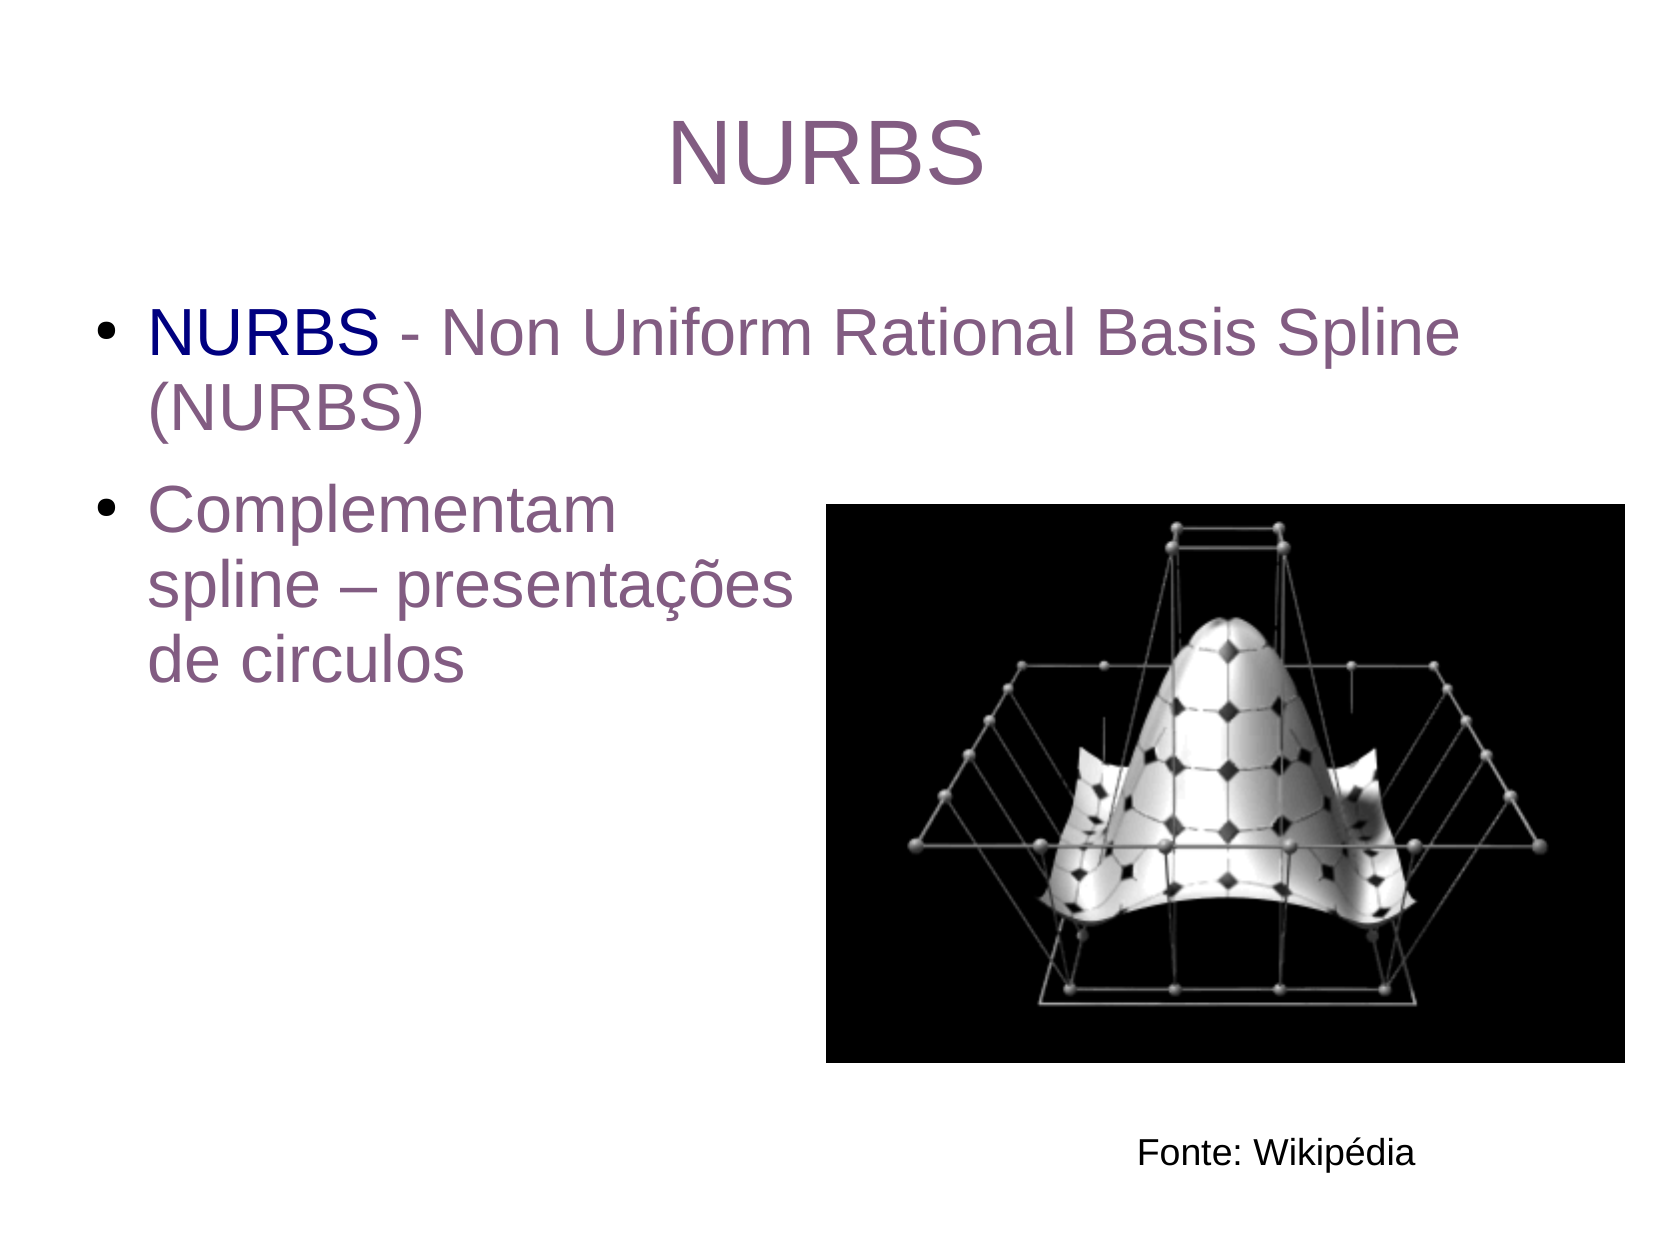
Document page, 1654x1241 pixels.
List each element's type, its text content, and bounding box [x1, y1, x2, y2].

title NURBS [82, 49, 1571, 257]
list Complementam spline – presentações de circulos [76, 472, 798, 1114]
text_box Fonte: Wikipédia [1122, 1124, 1431, 1182]
picture [826, 504, 1625, 1063]
list NURBS - Non Uniform Rational Basis Spline (NURBS) [76, 295, 1565, 1015]
